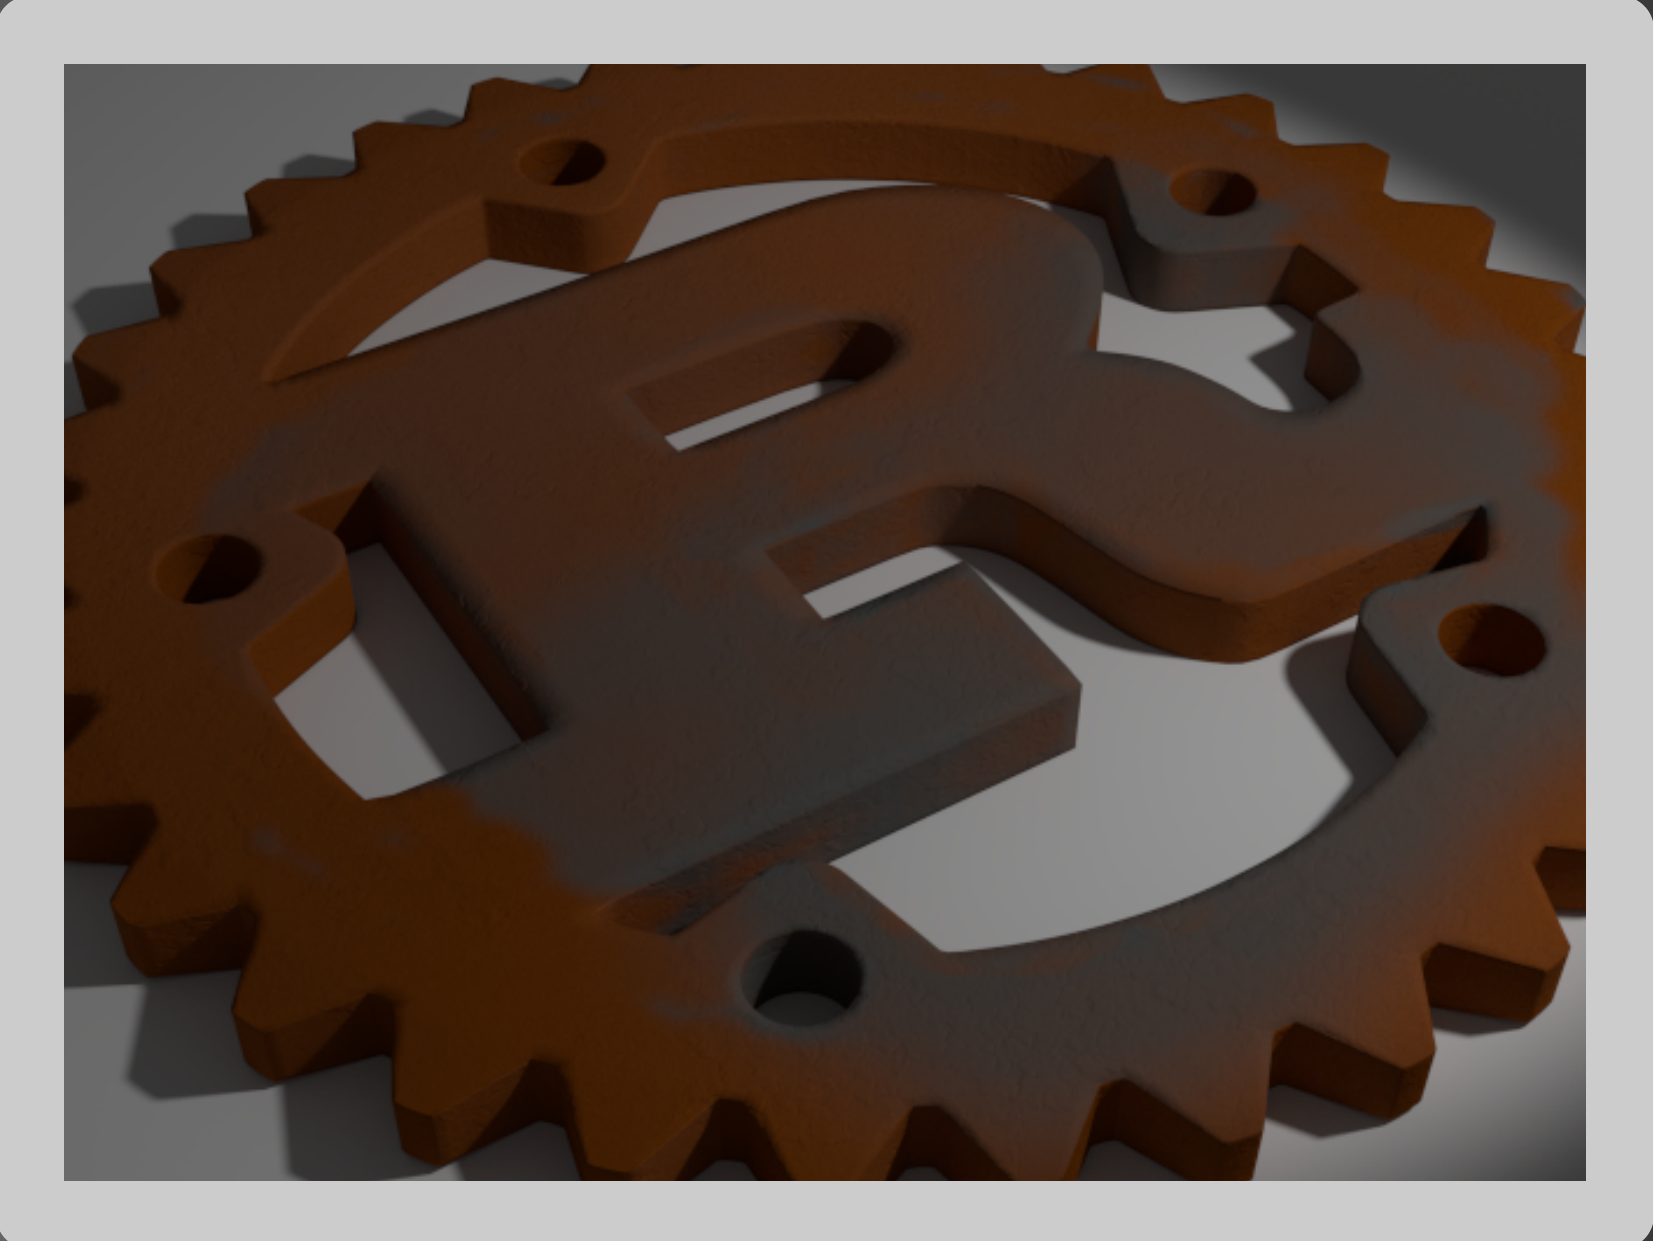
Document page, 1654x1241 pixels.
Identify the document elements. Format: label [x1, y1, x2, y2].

picture [0, 0, 12, 12]
picture [0, 1233, 6, 1241]
picture [1644, 1227, 1653, 1241]
picture [1638, 0, 1653, 18]
picture [64, 64, 1586, 1181]
